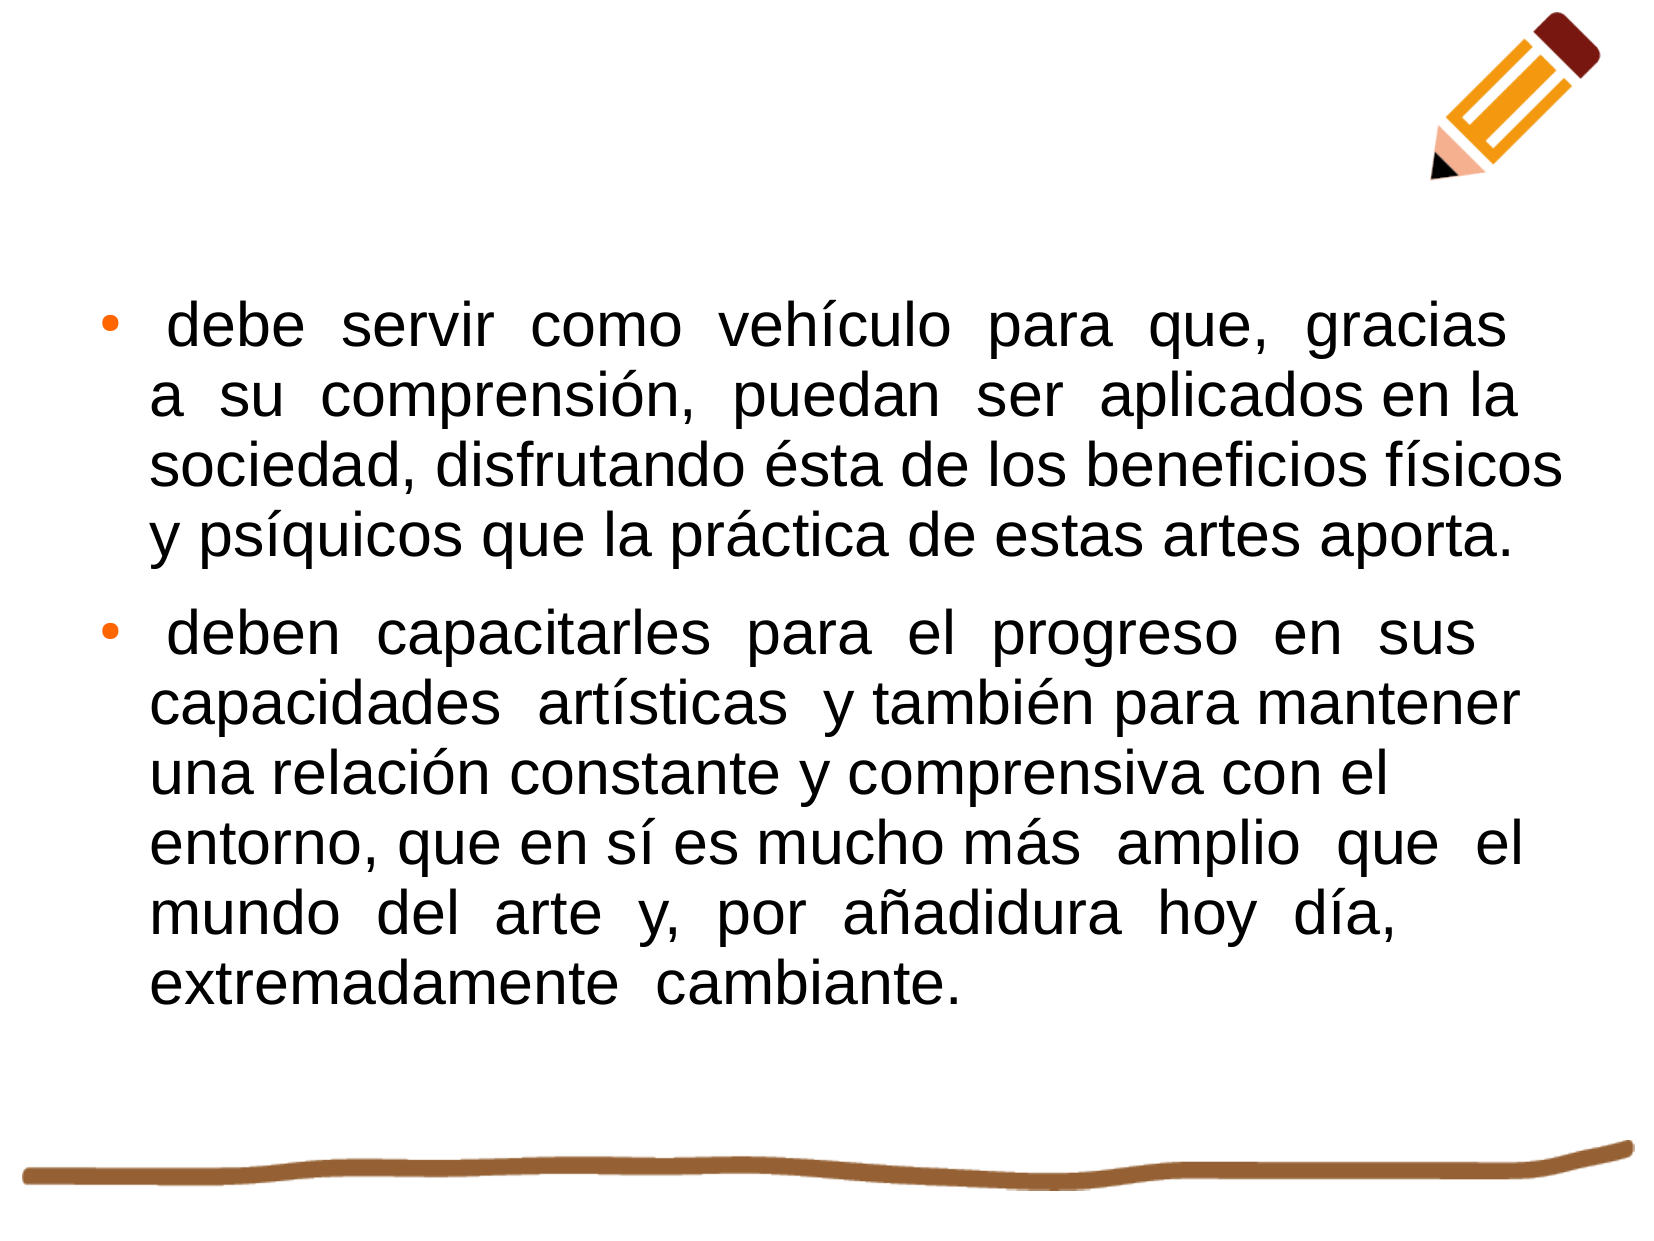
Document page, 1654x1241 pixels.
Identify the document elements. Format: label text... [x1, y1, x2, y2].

picture [22, 1140, 1635, 1191]
picture [1430, 12, 1601, 181]
list debe servir como vehículo para que, gracias a su comprensión, puedan ser aplicados en la sociedad, disfrutando ésta de los beneficios físicos y psíquicos que la práctica de estas artes aporta. deben capacitarles para el progreso en sus capacidades artísticas y también para mantener una relación constante y comprensiva con el entorno, que en sí es mucho más amplio que el mundo del arte y, por añadidura hoy día, extremadamente cambiante. [82, 290, 1571, 1122]
